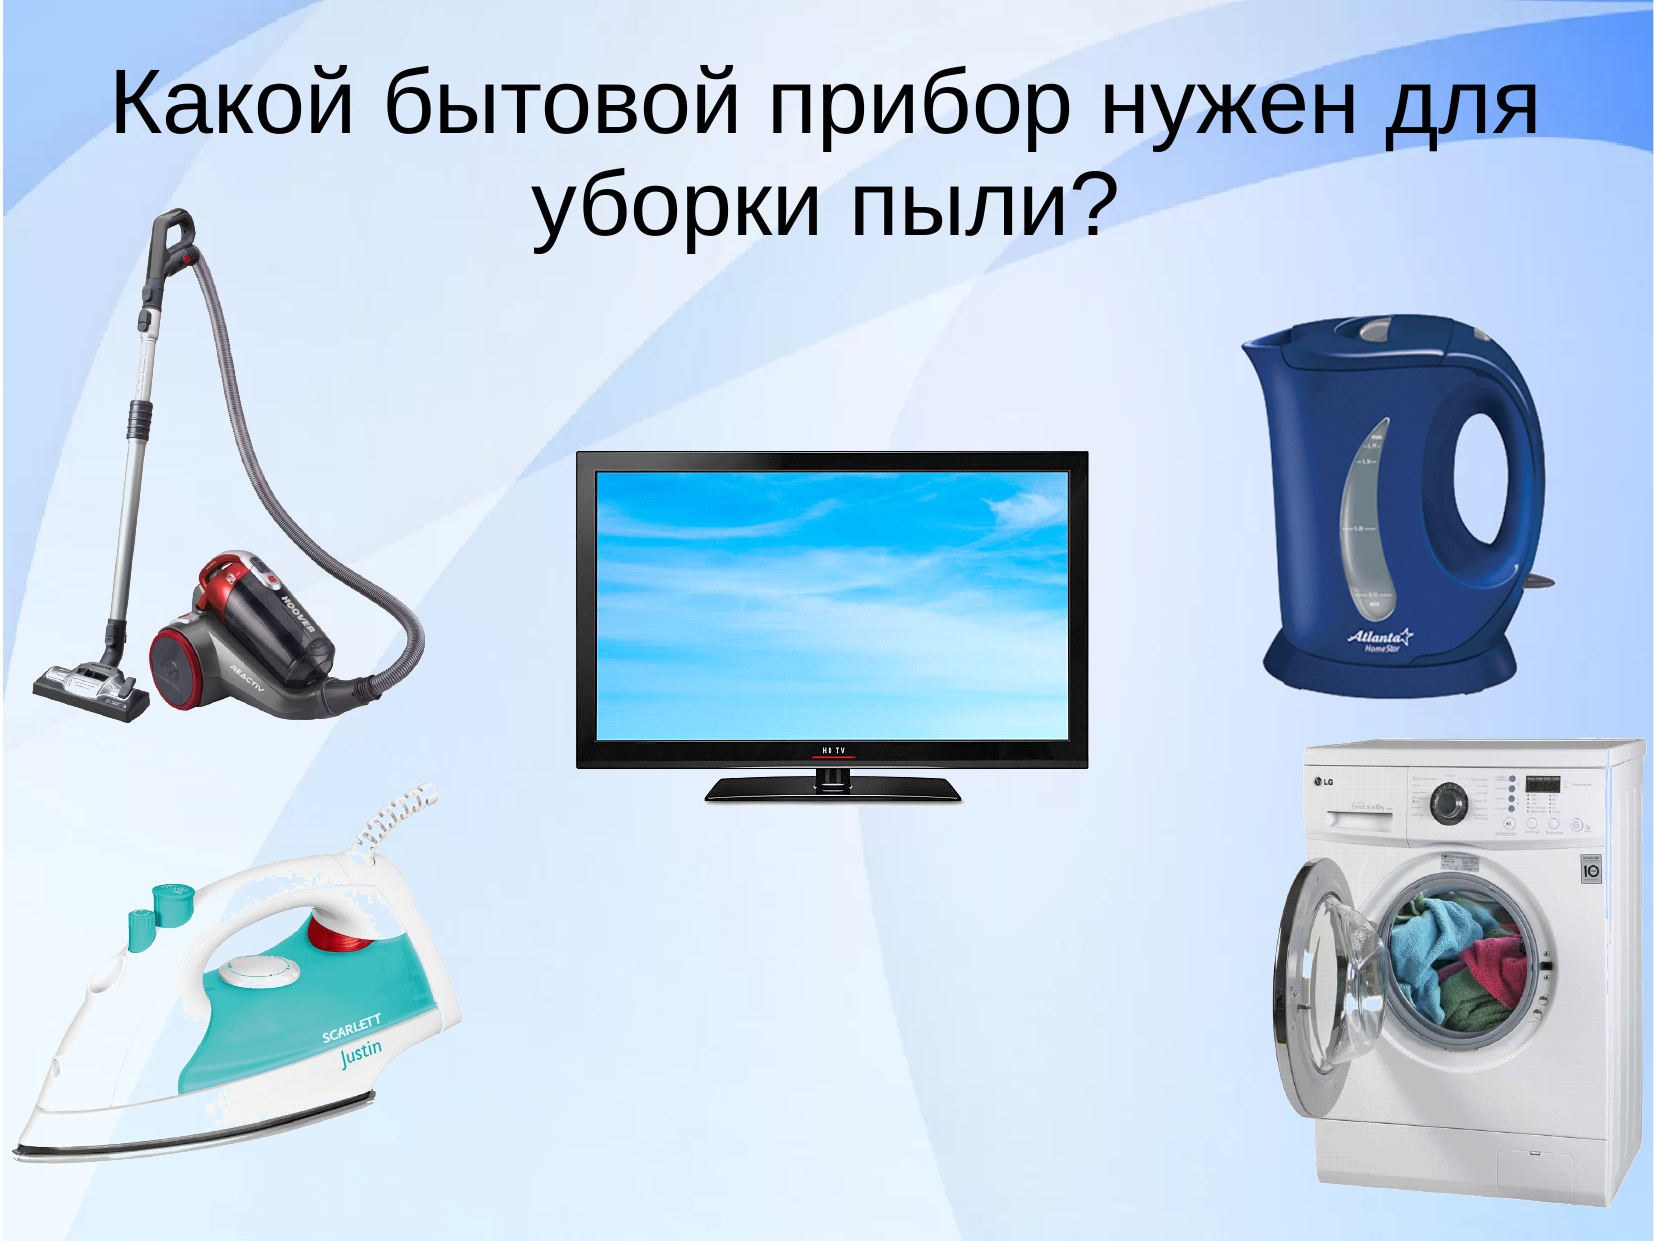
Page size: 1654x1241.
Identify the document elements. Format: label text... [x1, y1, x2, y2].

picture [0, 0, 1654, 1241]
title Какой бытовой прибор нужен для уборки пыли? [82, 49, 1571, 257]
